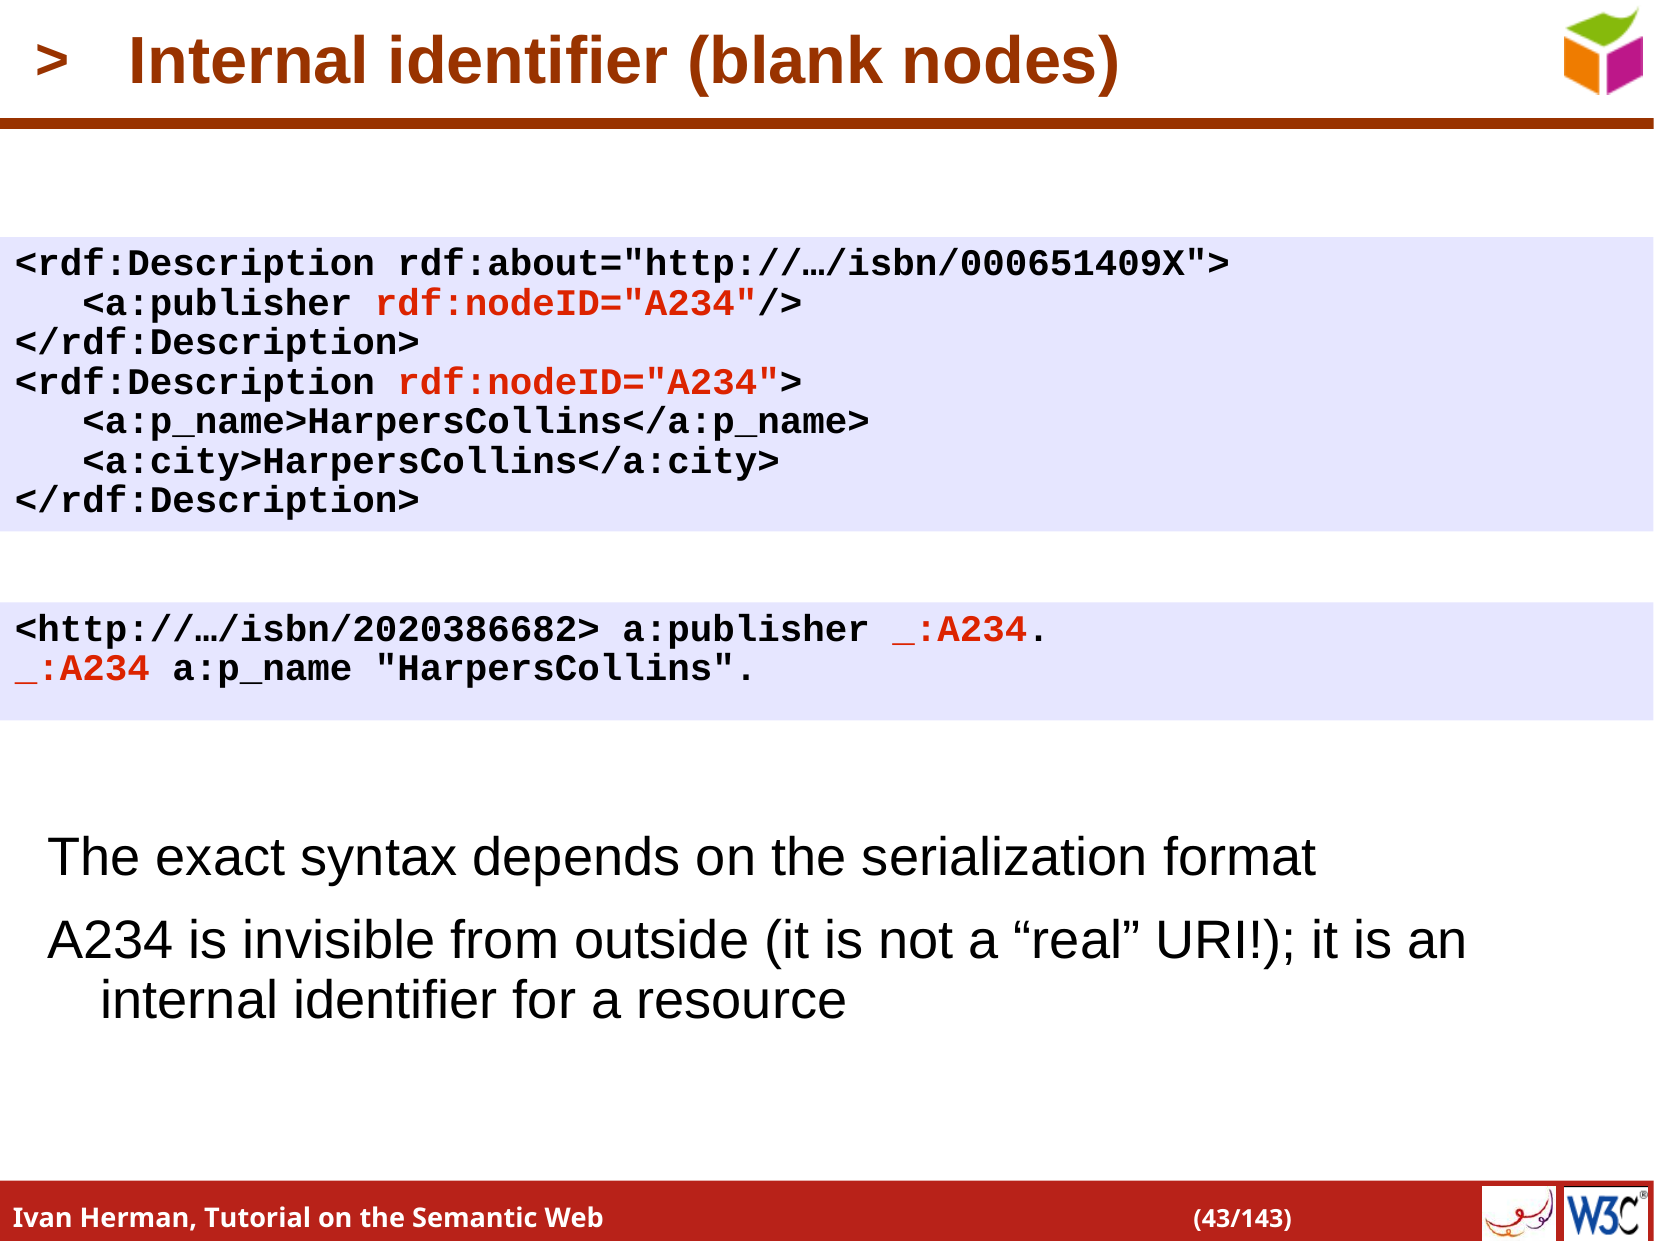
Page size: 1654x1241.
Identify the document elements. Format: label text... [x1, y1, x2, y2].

picture [1564, 5, 1643, 95]
list The exact syntax depends on the serialization format A234 is invisible from outside (it is not a “real” URI!); it is an internal identifier for a resource [29, 826, 1624, 1031]
text_box <http://…/isbn/2020386682> a:publisher _:A234. _:A234 a:p_name "HarpersCollins". [0, 602, 1654, 721]
title Internal identifier (blank nodes) [93, 0, 1493, 119]
picture [1482, 1186, 1556, 1241]
picture [1564, 1186, 1648, 1241]
text_box <rdf:Description rdf:about="http://…/isbn/000651409X"> <a:publisher rdf:nodeID="A234"/> </rdf:Description> <rdf:Description rdf:nodeID="A234"> <a:p_name>HarpersCollins</a:p_name> <a:city>HarpersCollins</a:city> </rdf:Description> [0, 237, 1654, 532]
